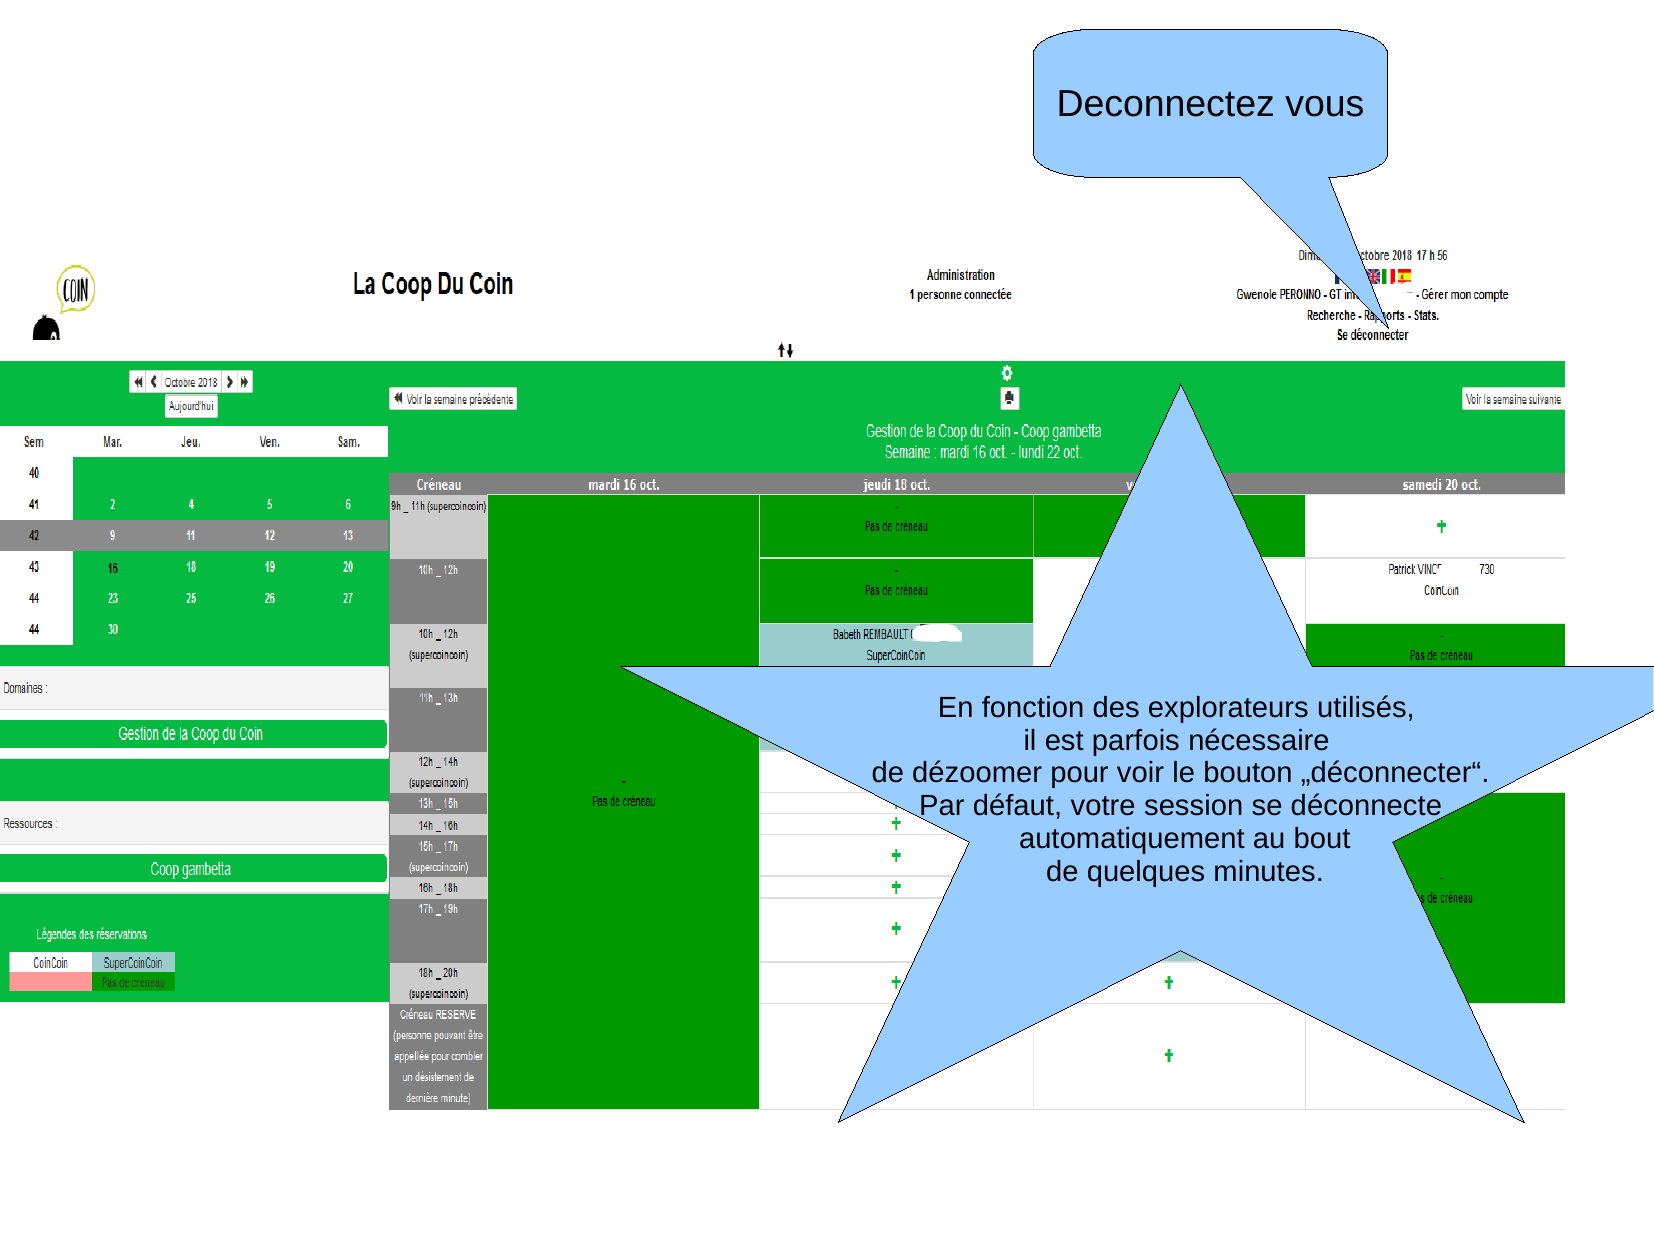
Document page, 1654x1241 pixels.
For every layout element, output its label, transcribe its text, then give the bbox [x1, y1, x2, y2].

text_box Deconnectez vous [1033, 29, 1389, 329]
picture [0, 236, 1565, 1182]
text_box En fonction des explorateurs utilisés, il est parfois nécessaire de dézoomer pour voir le bouton „déconnecter“. Par défaut, votre session se déconnecte automatiquement au bout de quelques minutes. [620, 383, 1654, 1123]
